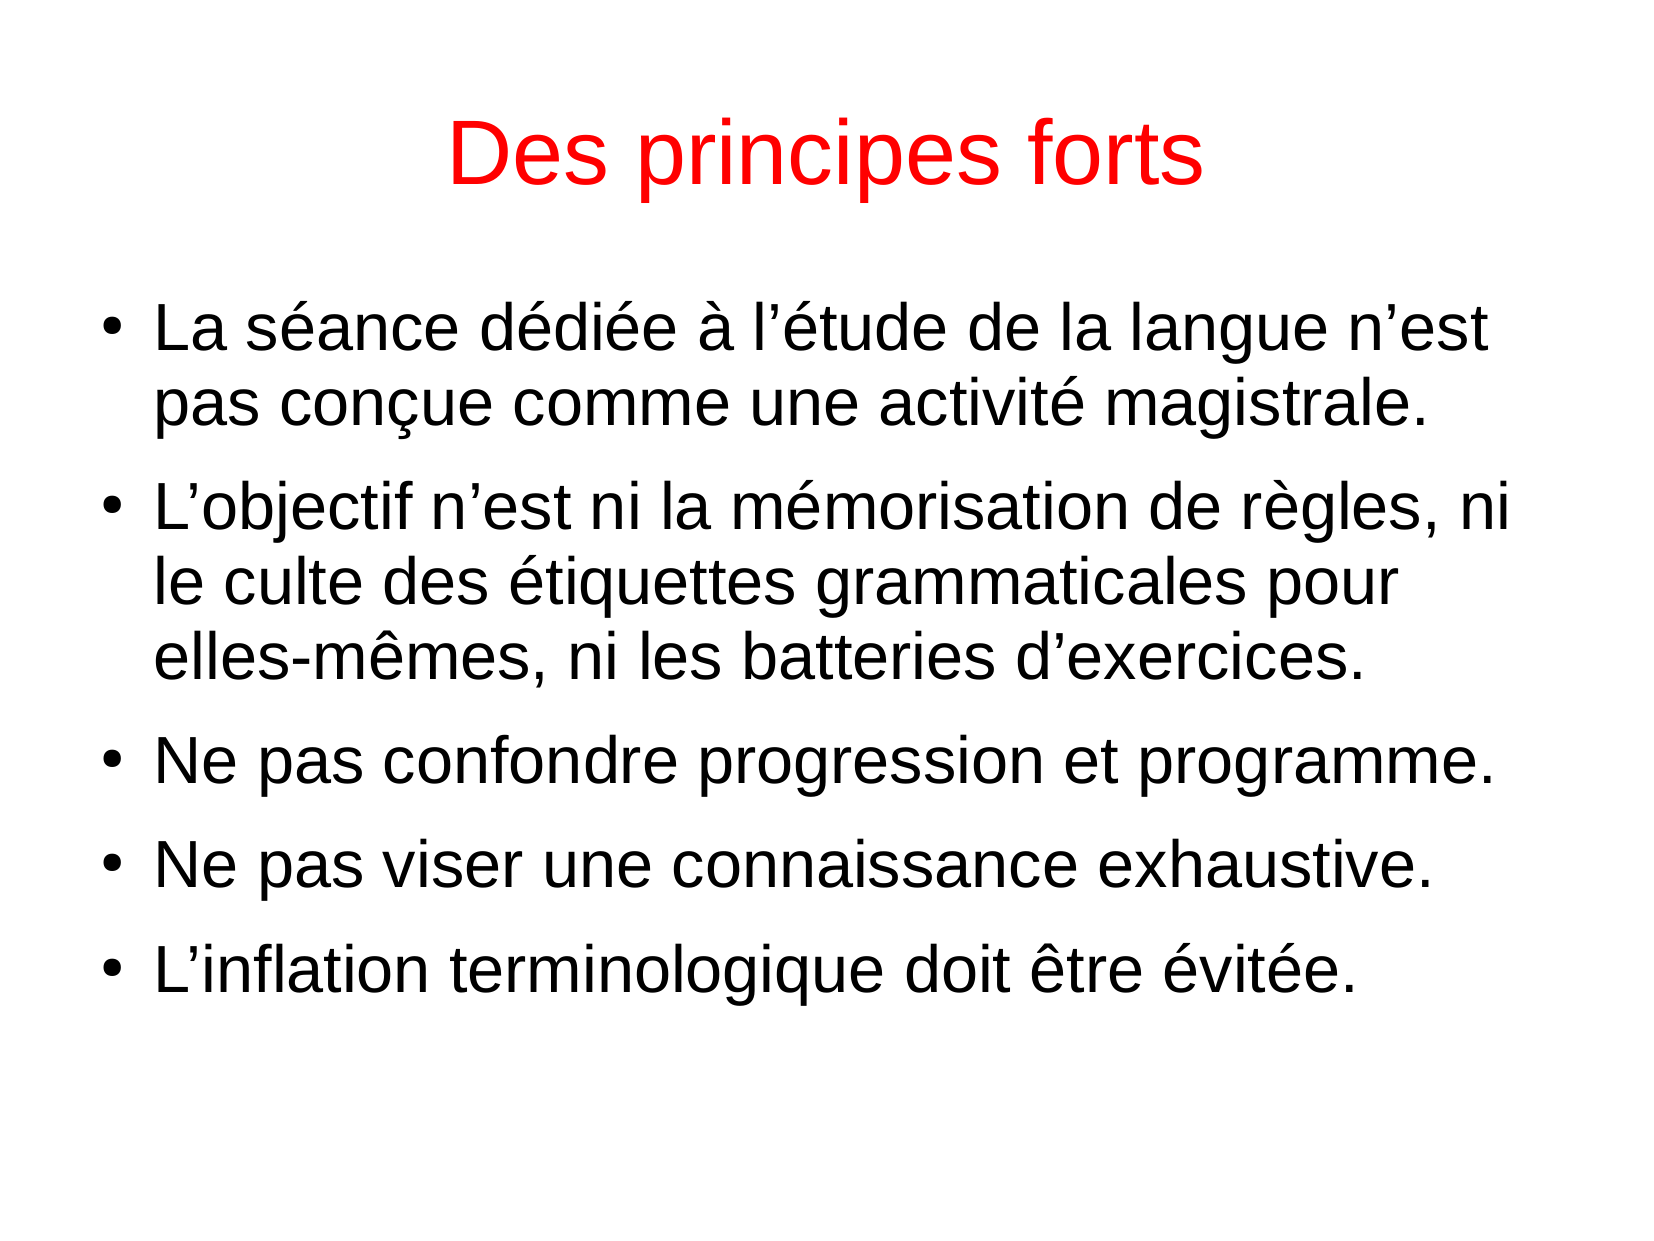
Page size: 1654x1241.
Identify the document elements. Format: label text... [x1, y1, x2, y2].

list La séance dédiée à l’étude de la langue n’est pas conçue comme une activité magistrale. L’objectif n’est ni la mémorisation de règles, ni le culte des étiquettes grammaticales pour elles-mêmes, ni les batteries d’exercices. Ne pas confondre progression et programme. Ne pas viser une connaissance exhaustive. L’inflation terminologique doit être évitée. [82, 290, 1571, 1075]
title Des principes forts [82, 49, 1571, 257]
